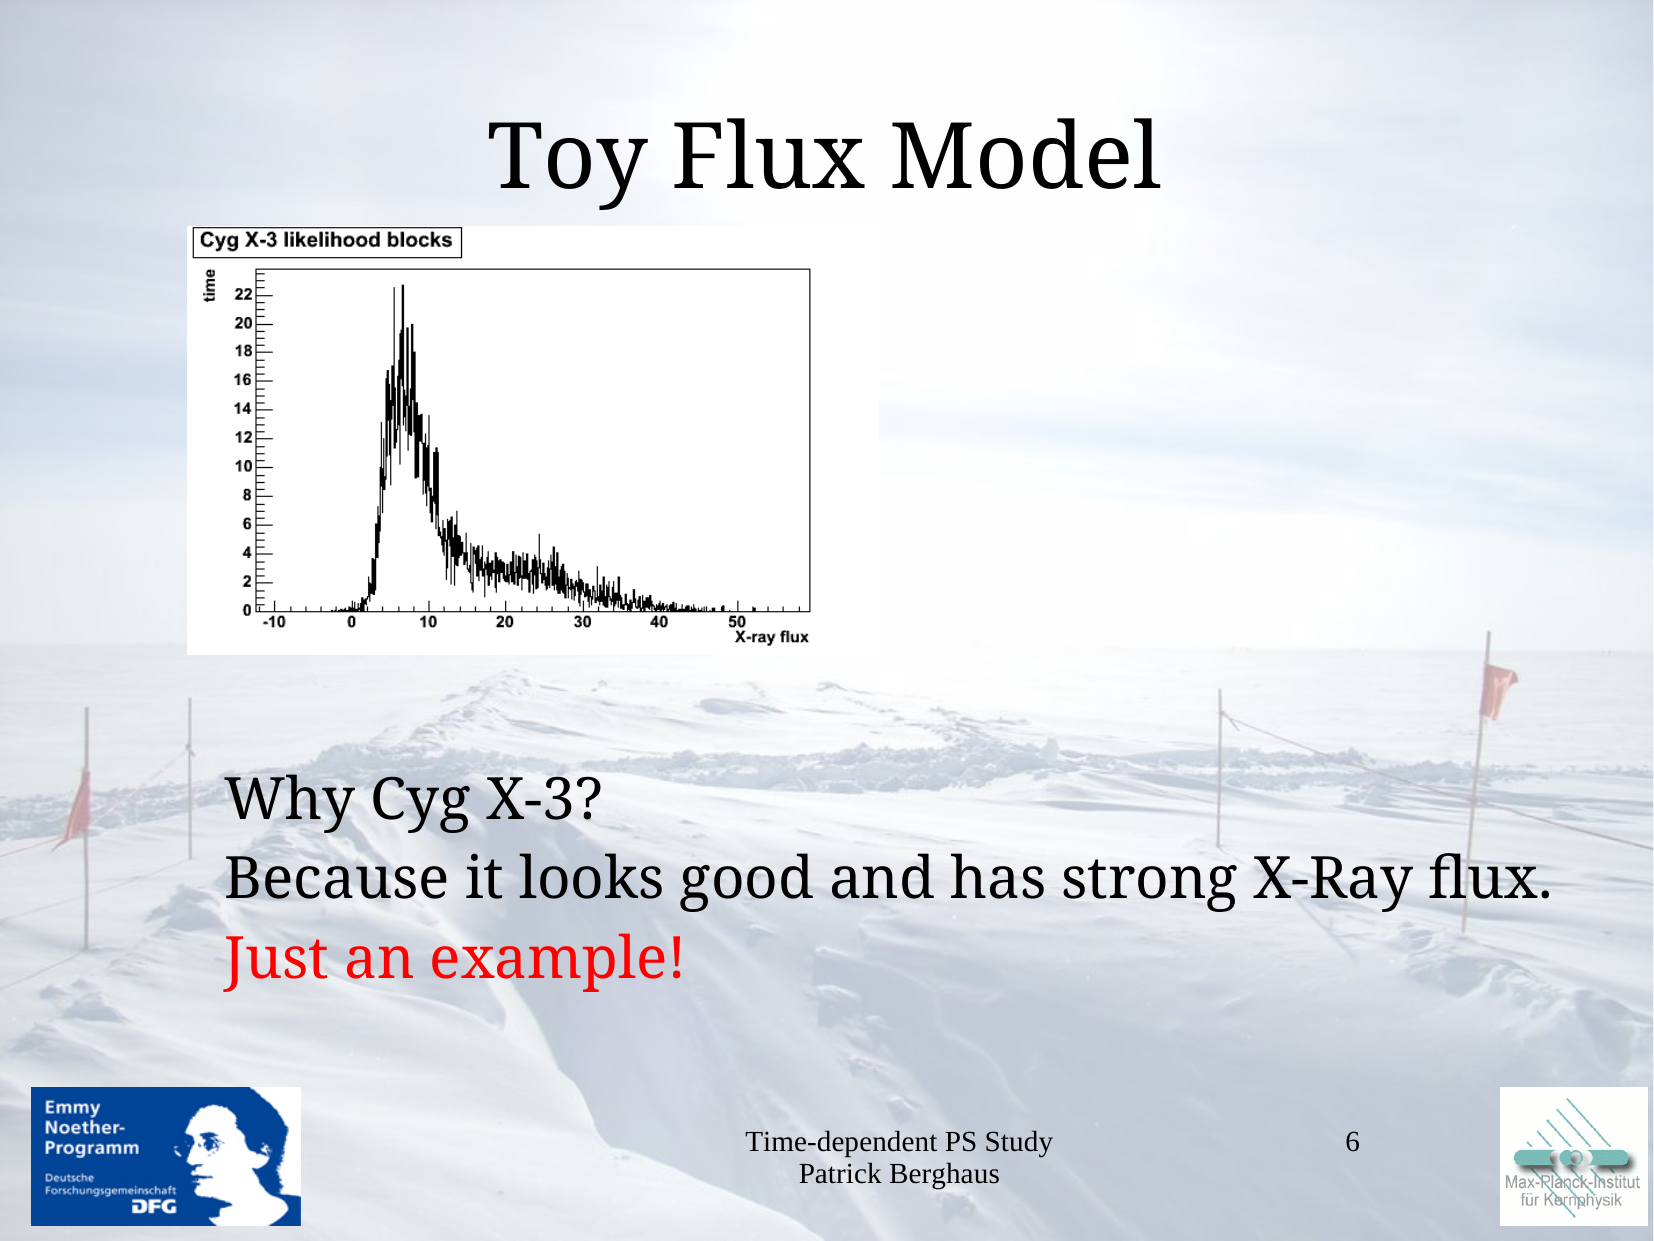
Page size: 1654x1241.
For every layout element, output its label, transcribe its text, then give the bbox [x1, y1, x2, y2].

text_box Why Cyg X-3? Because it looks good and has strong X-Ray flux. Just an example! [210, 750, 1495, 1018]
picture [31, 1087, 301, 1226]
title Toy Flux Model [75, 49, 1576, 257]
picture [187, 226, 879, 655]
picture [1500, 1087, 1648, 1226]
